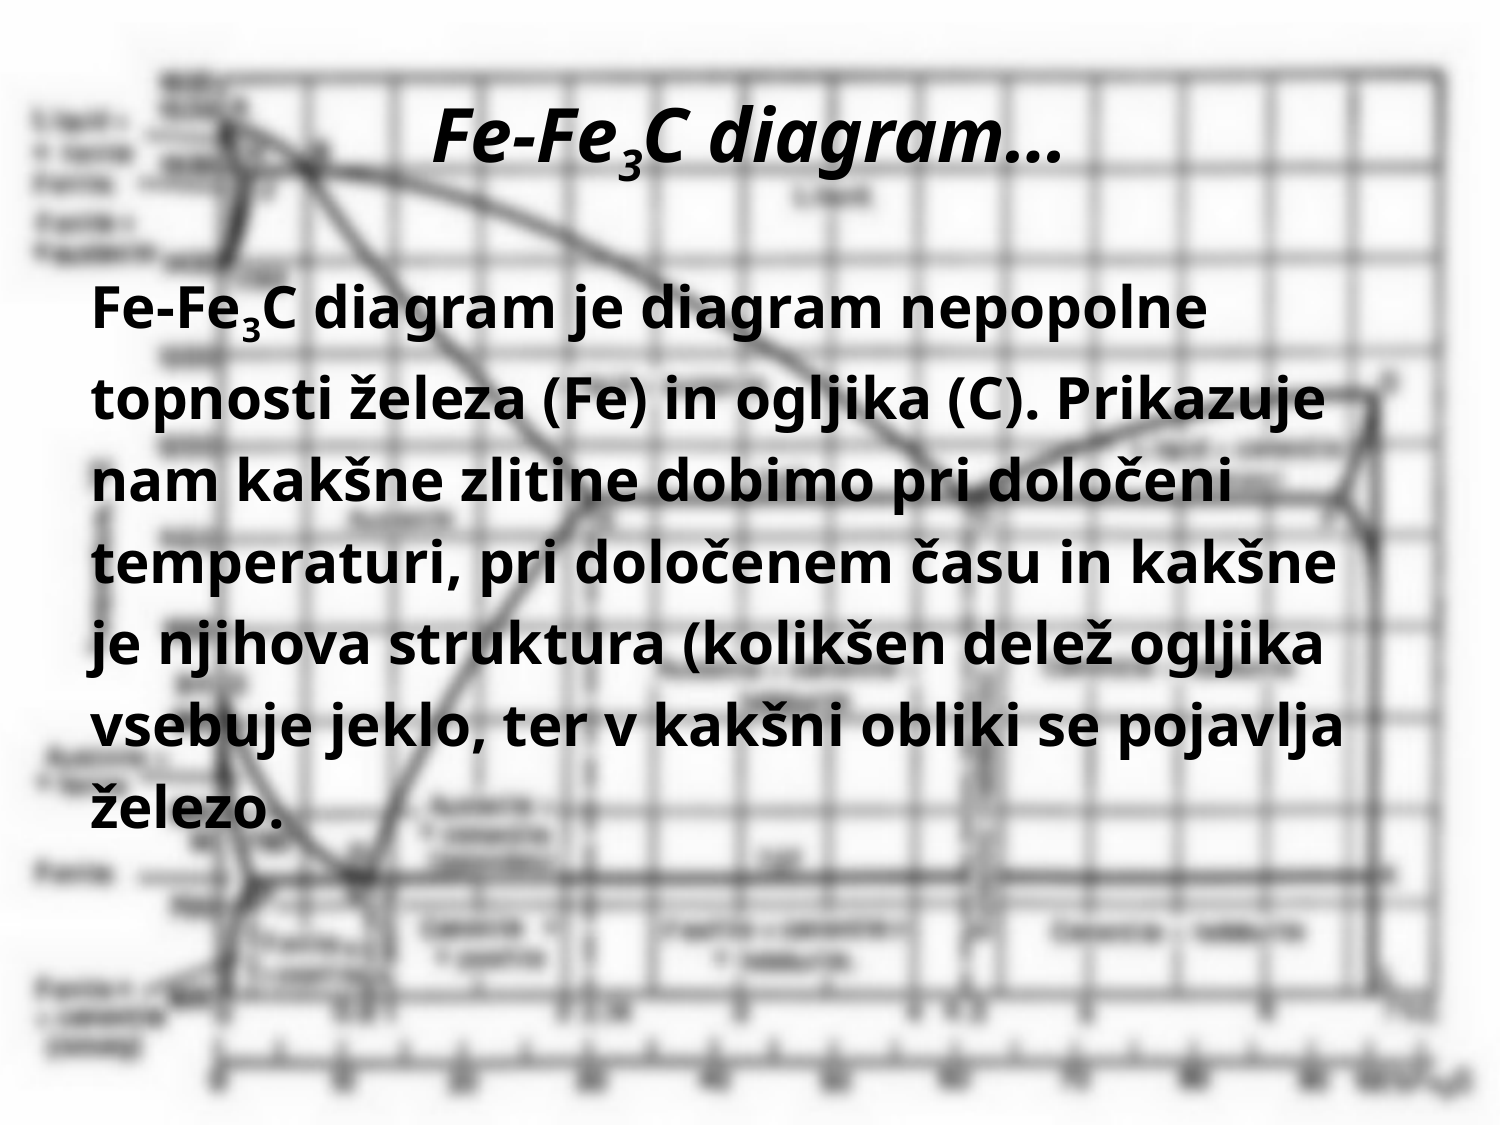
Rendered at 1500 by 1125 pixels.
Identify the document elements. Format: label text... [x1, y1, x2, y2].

picture [0, 0, 1500, 1125]
list Fe-Fe3C diagram je diagram nepopolne topnosti železa (Fe) in ogljika (C). Prikazuje nam kakšne zlitine dobimo pri določeni temperaturi, pri določenem času in kakšne je njihova struktura (kolikšen delež ogljika vsebuje jeklo, ter v kakšni obliki se pojavlja železo. [75, 262, 1425, 1005]
title Fe-Fe3C diagram… [75, 45, 1425, 233]
